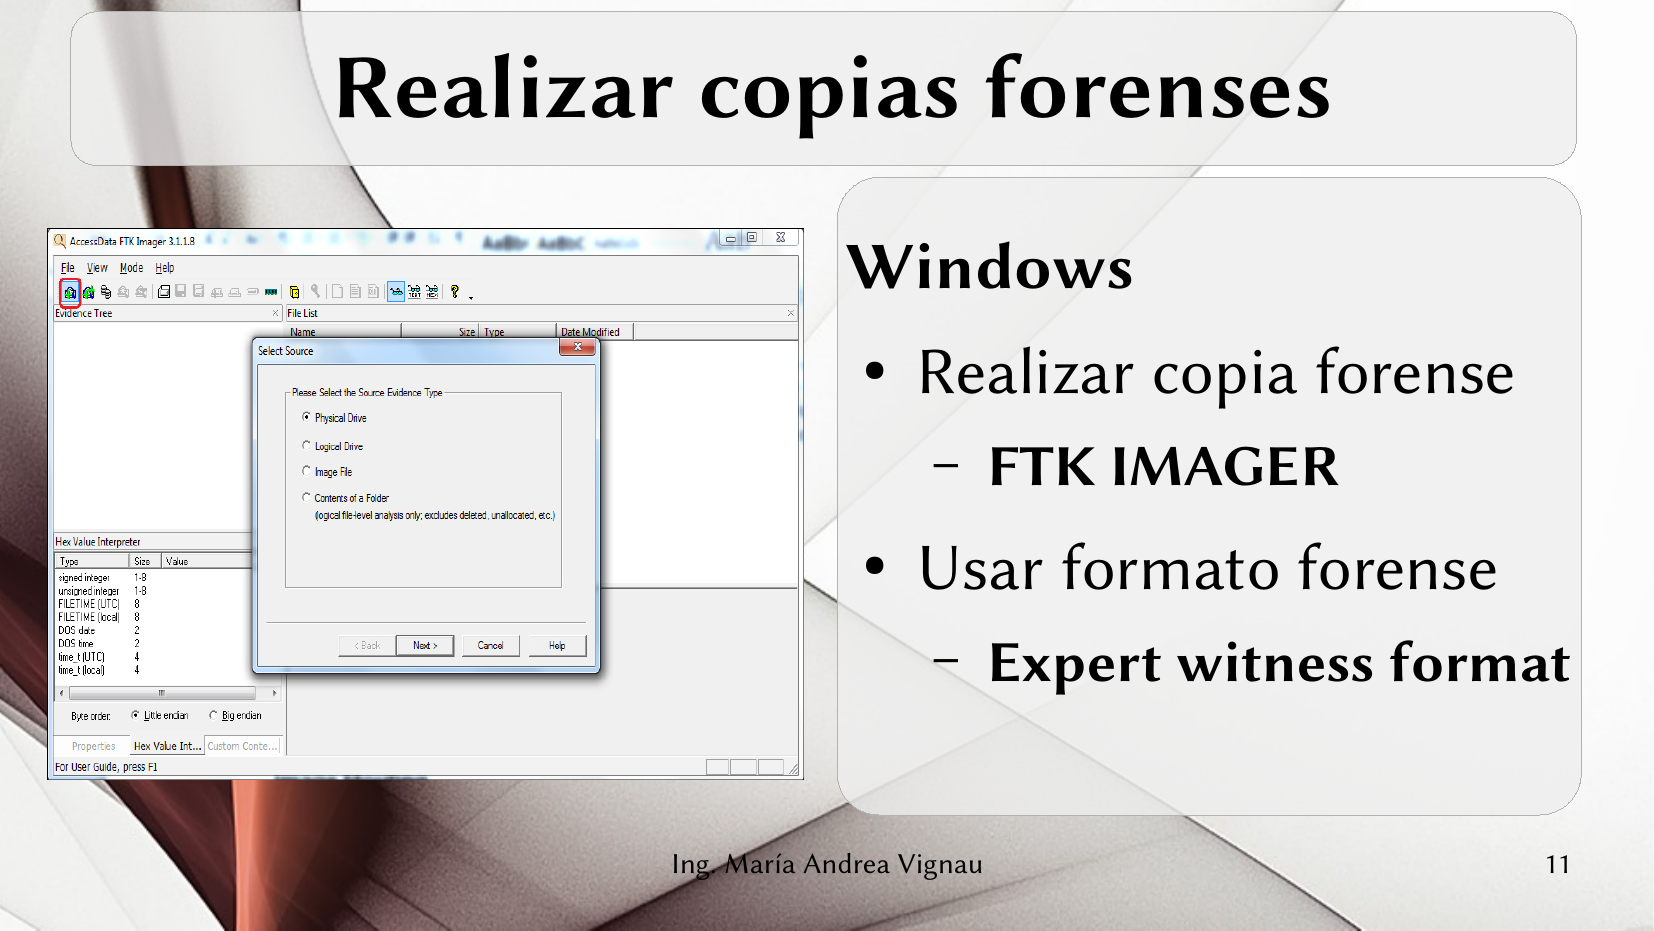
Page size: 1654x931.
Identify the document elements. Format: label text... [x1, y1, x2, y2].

picture [0, 0, 1654, 931]
title Realizar copias forenses [82, 10, 1583, 166]
list Windows Realizar copia forense FTK IMAGER Usar formato forense Expert witness format [845, 228, 1572, 804]
